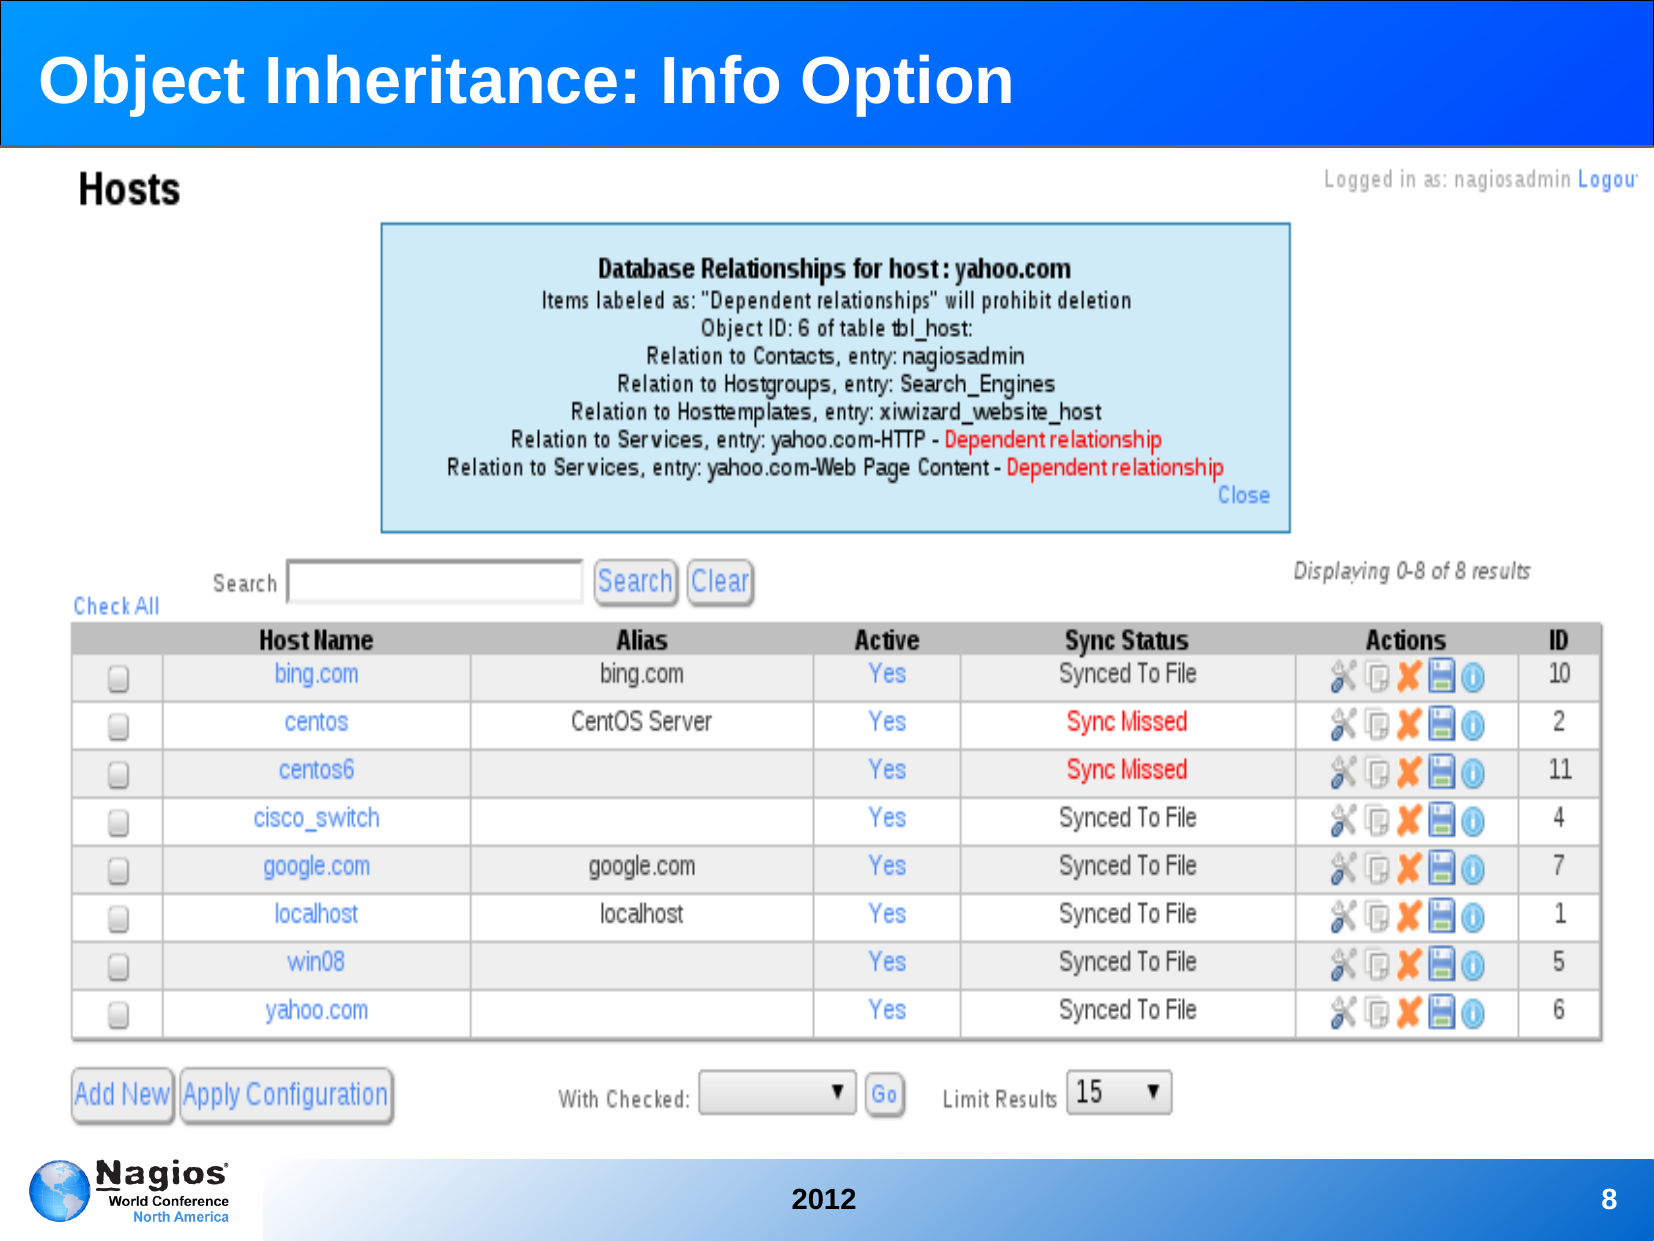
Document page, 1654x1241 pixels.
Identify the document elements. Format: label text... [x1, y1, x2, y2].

title Object Inheritance: Info Option [38, 38, 1528, 122]
picture [29, 1159, 229, 1235]
picture [19, 160, 1638, 1131]
